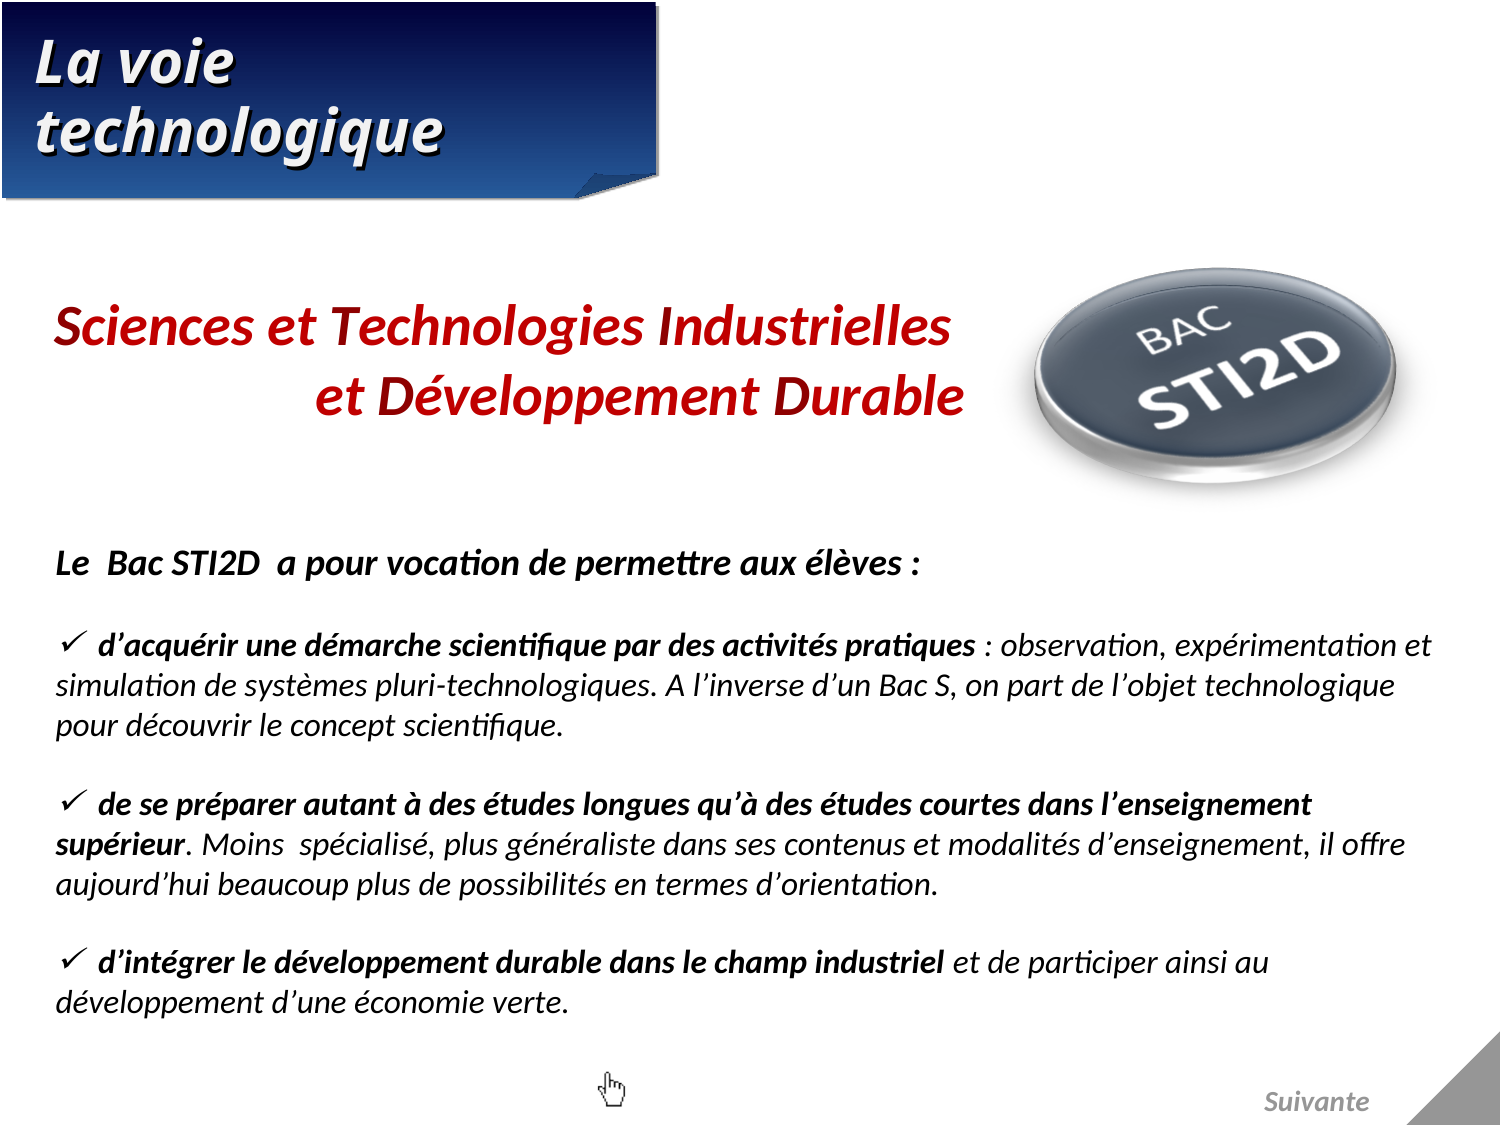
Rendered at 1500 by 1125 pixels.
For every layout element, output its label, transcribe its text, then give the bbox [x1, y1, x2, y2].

text_box La voie technologique [34, 28, 644, 167]
text_box  d’intégrer le développement durable dans le champ industriel et de participer ainsi au développement d’une économie verte. [40, 933, 1453, 1029]
text_box Le Bac STI2D a pour vocation de permettre aux élèves :  d’acquérir une démarche scientifique par des activités pratiques : observation, expérimentation et simulation de systèmes pluri-technologiques. A l’inverse d’un Bac S, on part de l’objet technologique pour découvrir le concept scientifique. [40, 530, 1453, 751]
text_box [2, 2, 656, 199]
text_box Sciences et Technologies Industrielles et Développement Durable [38, 279, 981, 435]
text_box [1418, 1031, 1500, 1125]
text_box Suivante [1216, 1074, 1418, 1125]
picture [896, 218, 1500, 583]
picture [590, 1067, 640, 1118]
text_box  de se préparer autant à des études longues qu’à des études courtes dans l’enseignement supérieur. Moins spécialisé, plus généraliste dans ses contenus et modalités d’enseignement, il offre aujourd’hui beaucoup plus de possibilités en termes d’orientation. [40, 774, 1453, 911]
